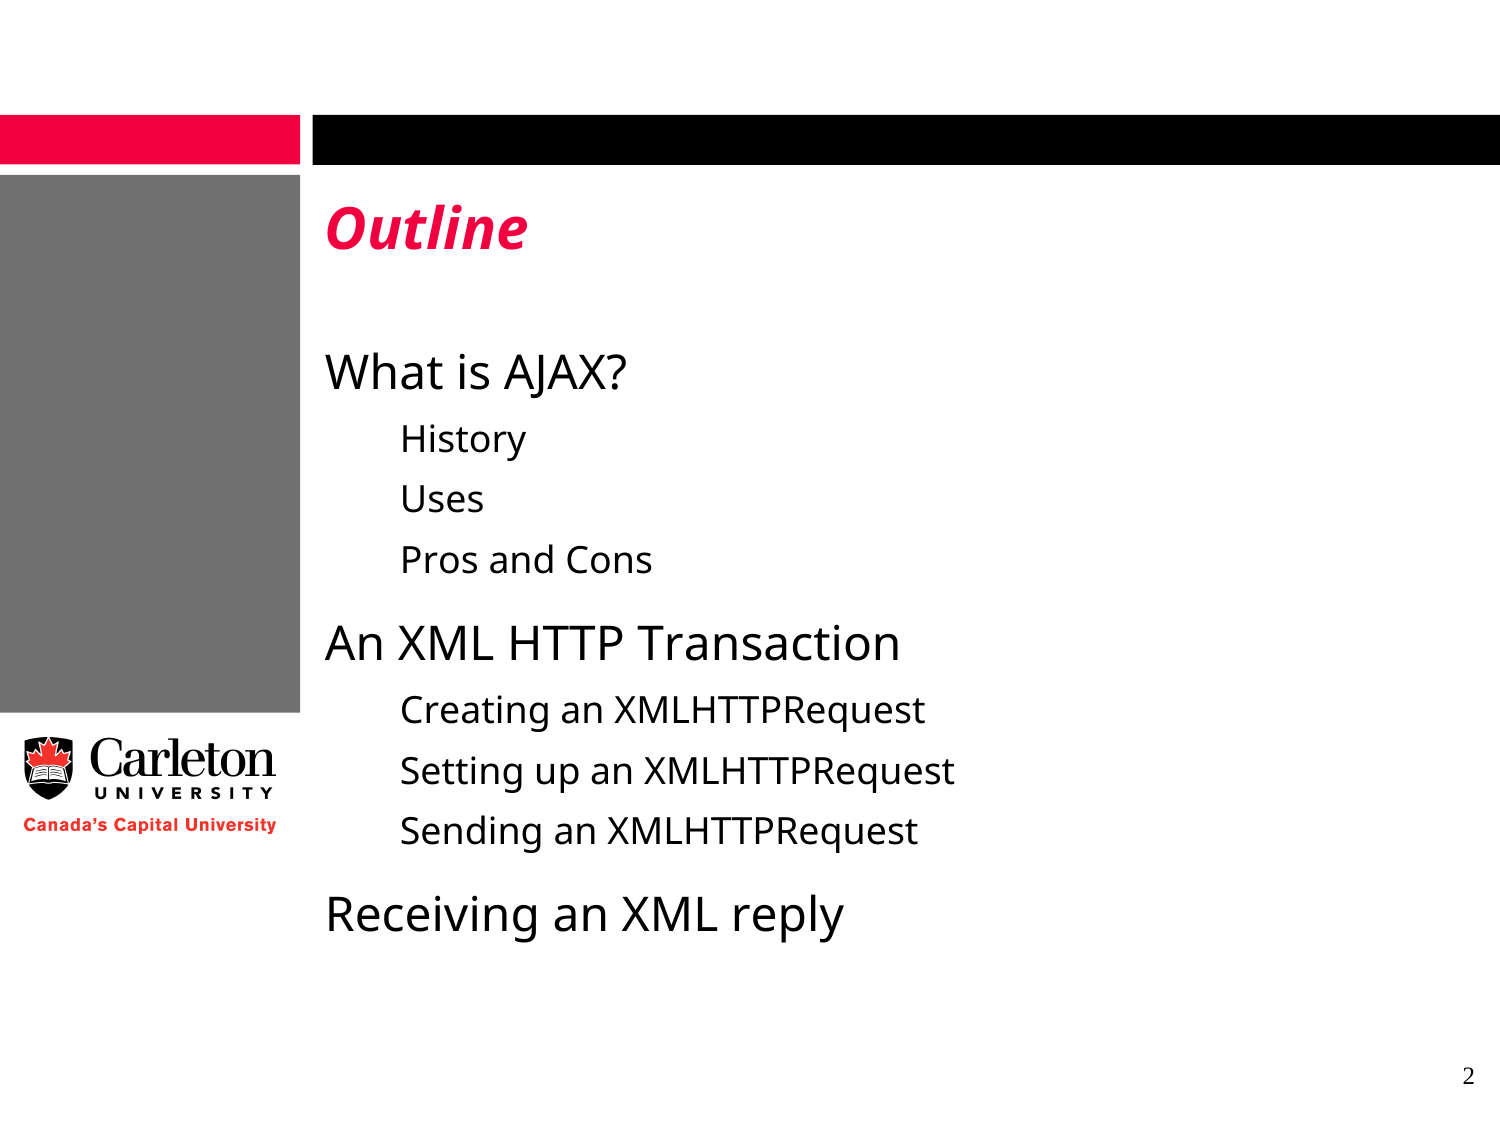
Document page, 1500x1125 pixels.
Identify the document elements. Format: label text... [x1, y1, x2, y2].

picture [24, 737, 276, 834]
title Outline [324, 187, 1450, 324]
list What is AJAX? History Uses Pros and Cons An XML HTTP Transaction Creating an XMLHTTPRequest Setting up an XMLHTTPRequest Sending an XMLHTTPRequest Receiving an XML reply [324, 324, 1450, 1051]
